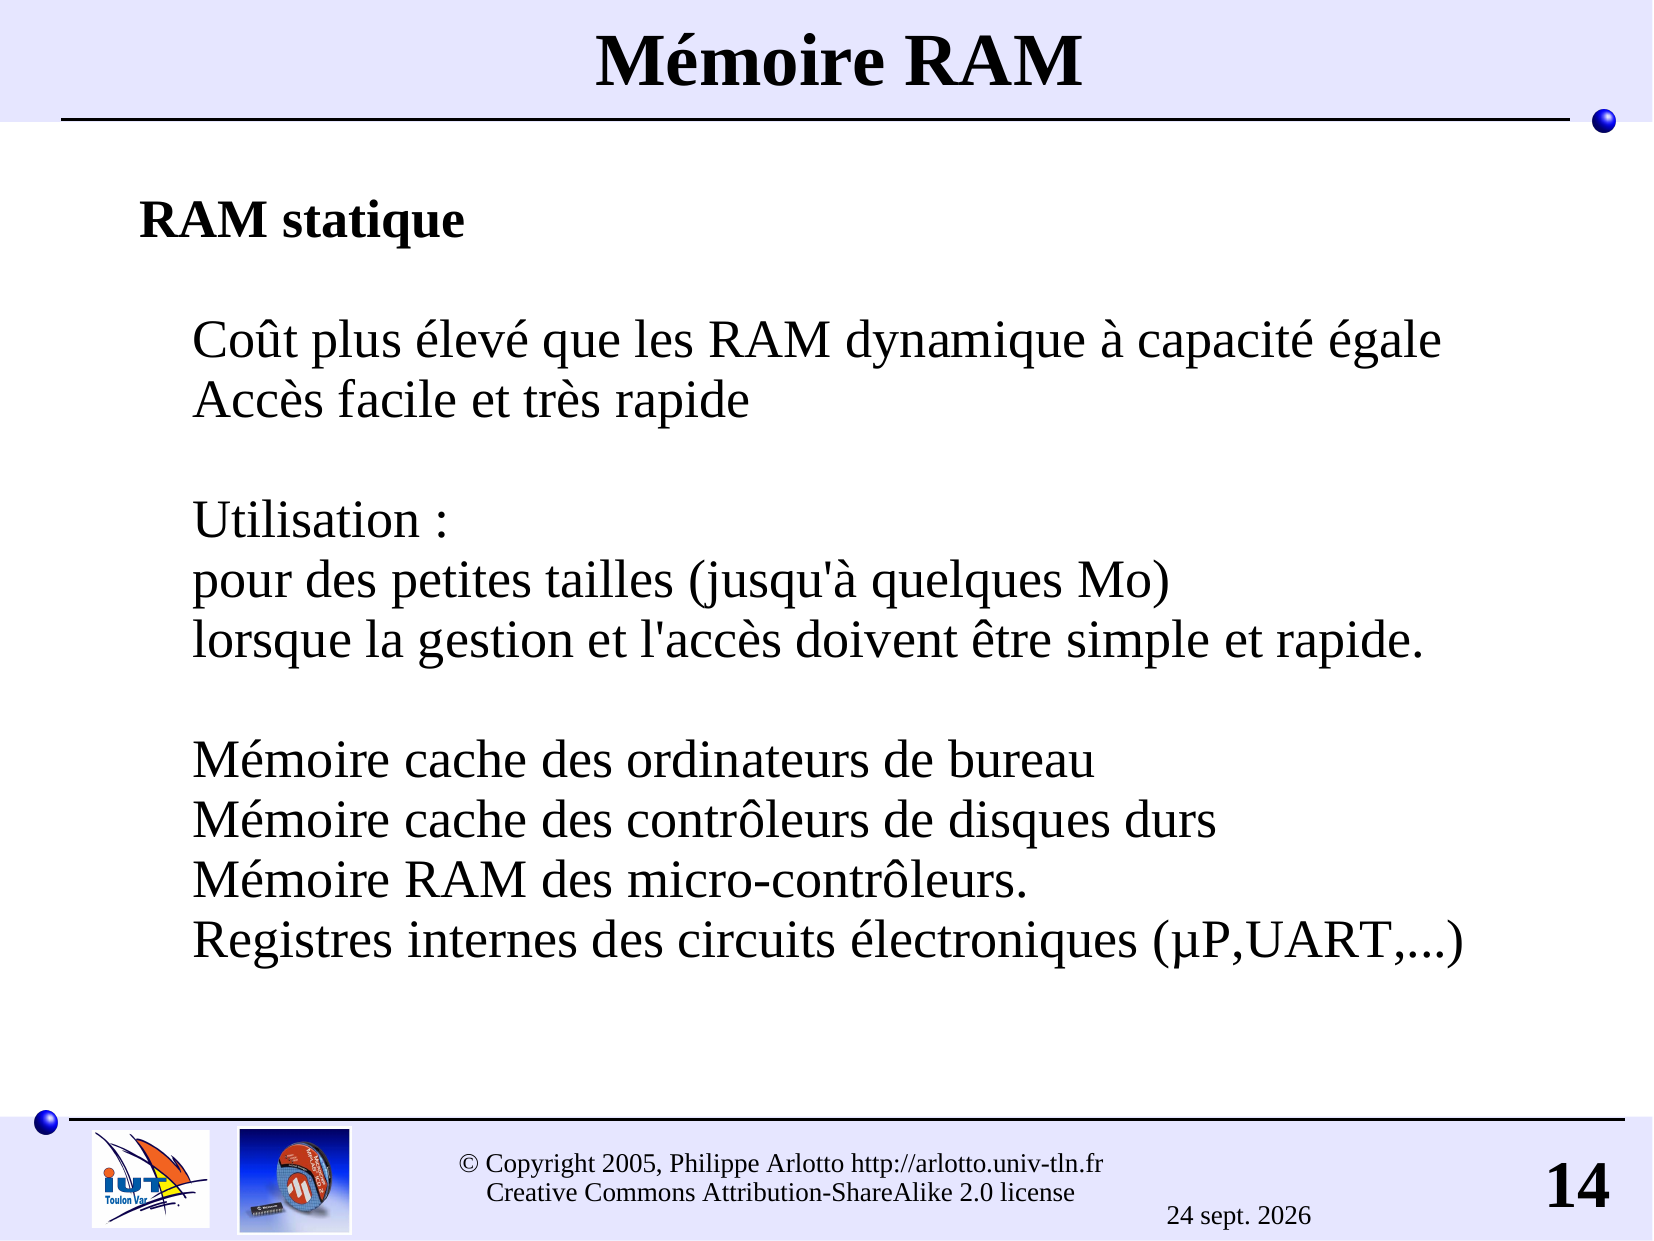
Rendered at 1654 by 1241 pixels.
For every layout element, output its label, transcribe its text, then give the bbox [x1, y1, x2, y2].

list RAM statique Coût plus élevé que les RAM dynamique à capacité égale Accès facile et très rapide Utilisation : pour des petites tailles (jusqu'à quelques Mo) lorsque la gestion et l'accès doivent être simple et rapide. Mémoire cache des ordinateurs de bureau Mémoire cache des contrôleurs de disques durs Mémoire RAM des micro-contrôleurs. Registres internes des circuits électroniques (µP,UART,...) [121, 188, 1534, 1105]
title Mémoire RAM [95, 14, 1585, 107]
picture [237, 1126, 352, 1235]
